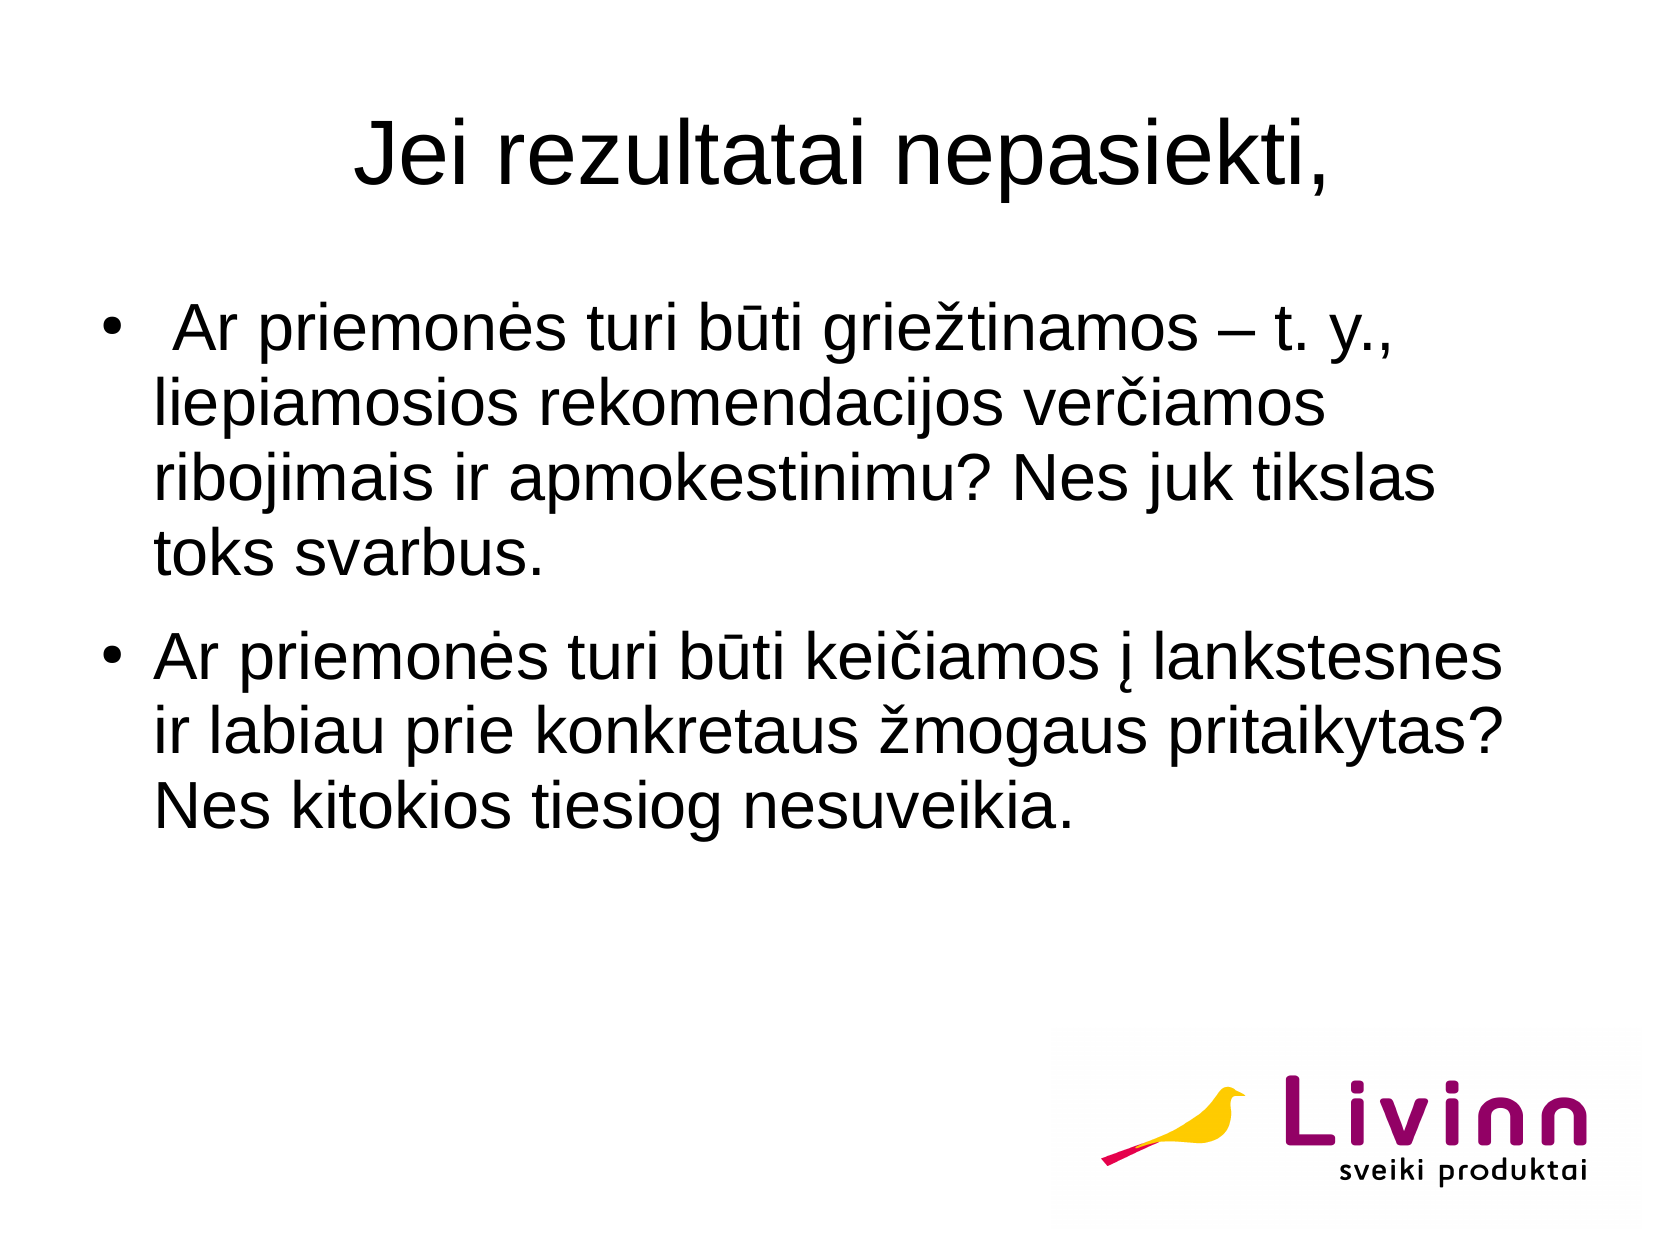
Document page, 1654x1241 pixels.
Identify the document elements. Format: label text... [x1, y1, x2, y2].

title Jei rezultatai nepasiekti, [82, 49, 1571, 257]
picture [1051, 1027, 1642, 1229]
list Ar priemonės turi būti griežtinamos – t. y., liepiamosios rekomendacijos verčiamos ribojimais ir apmokestinimu? Nes juk tikslas toks svarbus. Ar priemonės turi būti keičiamos į lankstesnes ir labiau prie konkretaus žmogaus pritaikytas? Nes kitokios tiesiog nesuveikia. [82, 290, 1538, 1087]
